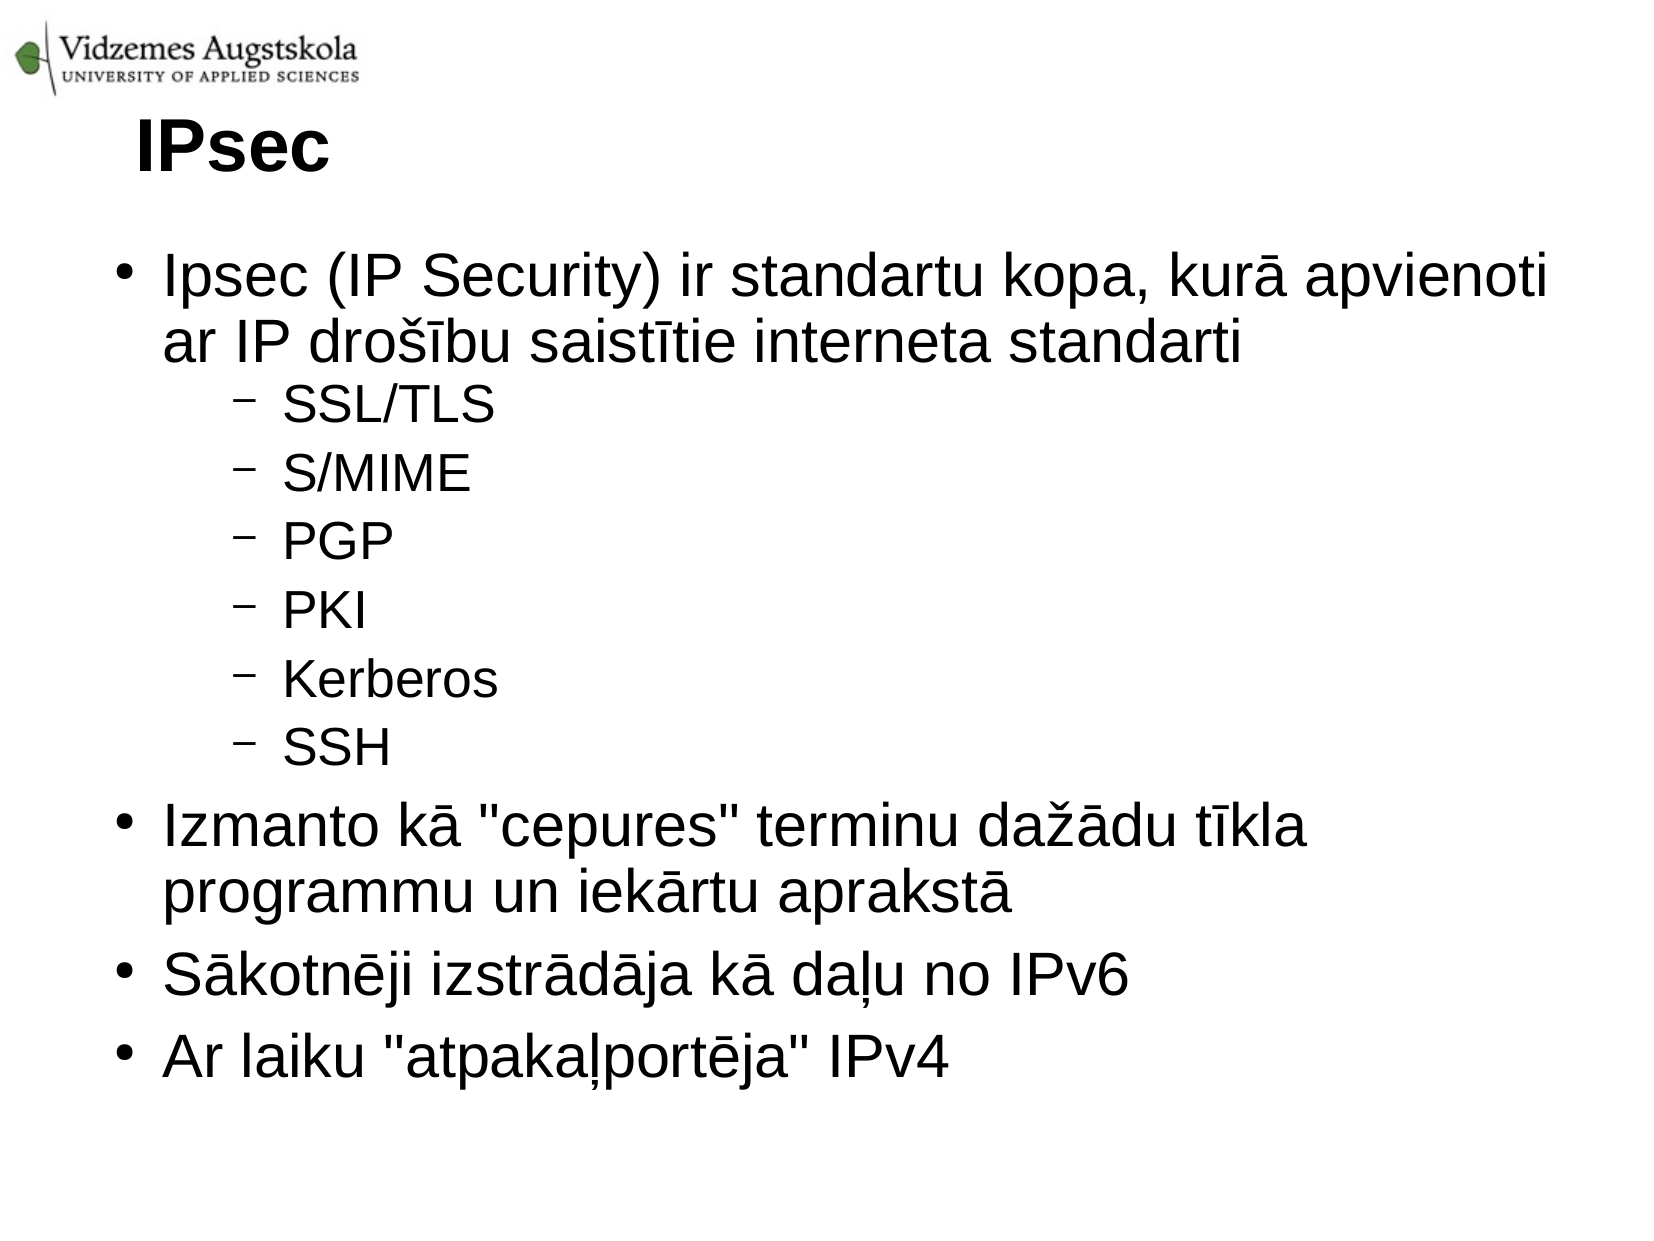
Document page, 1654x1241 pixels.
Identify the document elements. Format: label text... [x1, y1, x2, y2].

list Ipsec (IP Security) ir standartu kopa, kurā apvienoti ar IP drošību saistītie interneta standarti SSL/TLS S/MIME PGP PKI Kerberos SSH Izmanto kā "cepures" terminu dažādu tīkla programmu un iekārtu aprakstā Sākotnēji izstrādāja kā daļu no IPv6 Ar laiku "atpakaļportēja" IPv4 [82, 236, 1569, 1107]
picture [5, 2, 368, 113]
title IPsec [94, 96, 1512, 195]
